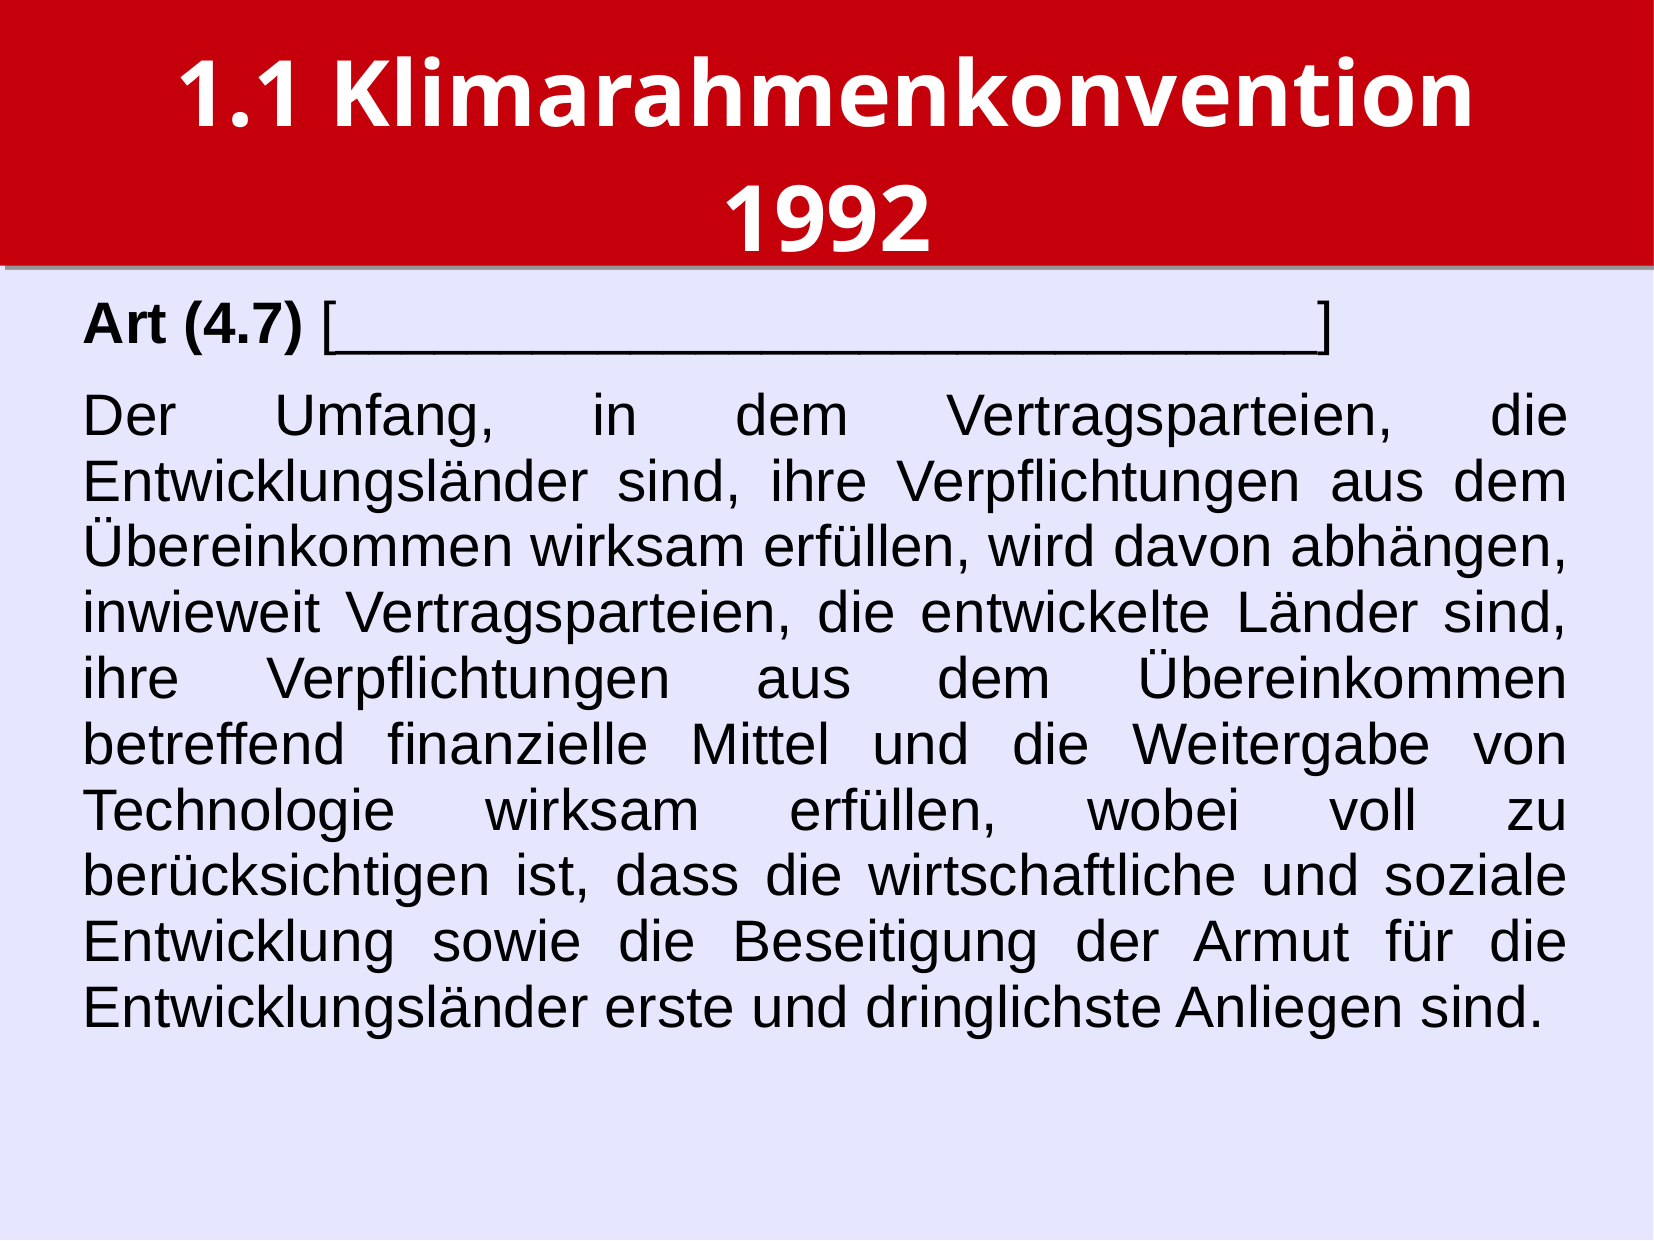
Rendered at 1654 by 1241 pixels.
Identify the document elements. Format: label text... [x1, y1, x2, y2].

list Art (4.7) [______________________________] Der Umfang, in dem Vertragsparteien, die Entwicklungsländer sind, ihre Verpflichtungen aus dem Übereinkommen wirksam erfüllen, wird davon abhängen, inwieweit Vertragsparteien, die entwickelte Länder sind, ihre Verpflichtungen aus dem Übereinkommen betreffend finanzielle Mittel und die Weitergabe von Technologie wirksam erfüllen, wobei voll zu berücksichtigen ist, dass die wirtschaftliche und soziale Entwicklung sowie die Beseitigung der Armut für die Entwicklungsländer erste und dringlichste Anliegen sind. [82, 290, 1571, 1109]
title 1.1 Klimarahmenkonvention 1992 [82, 49, 1571, 257]
